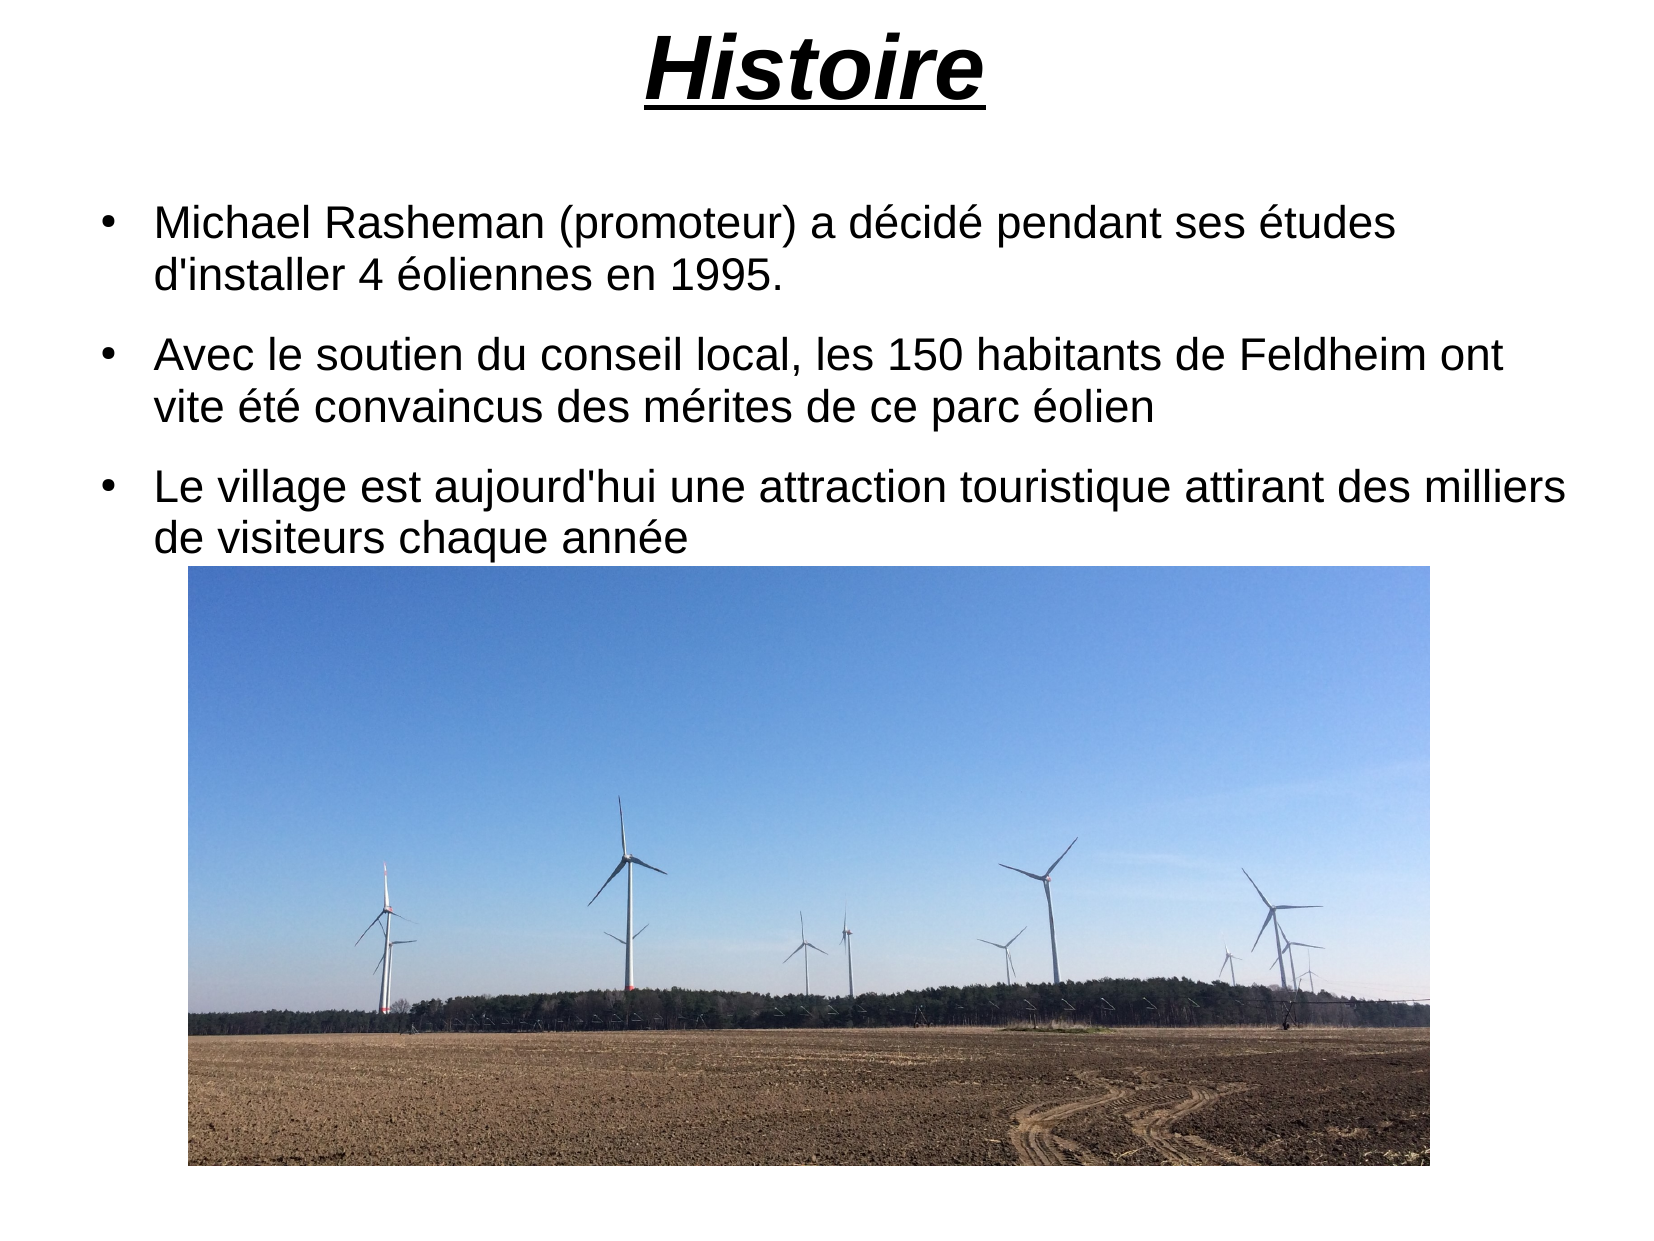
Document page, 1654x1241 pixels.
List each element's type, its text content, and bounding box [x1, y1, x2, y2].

picture [188, 566, 1430, 1166]
title Histoire [70, 0, 1560, 172]
list Michael Rasheman (promoteur) a décidé pendant ses études d'installer 4 éoliennes en 1995. Avec le soutien du conseil local, les 150 habitants de Feldheim ont vite été convaincus des mérites de ce parc éolien Le village est aujourd'hui une attraction touristique attirant des milliers de visiteurs chaque année [82, 197, 1571, 1016]
